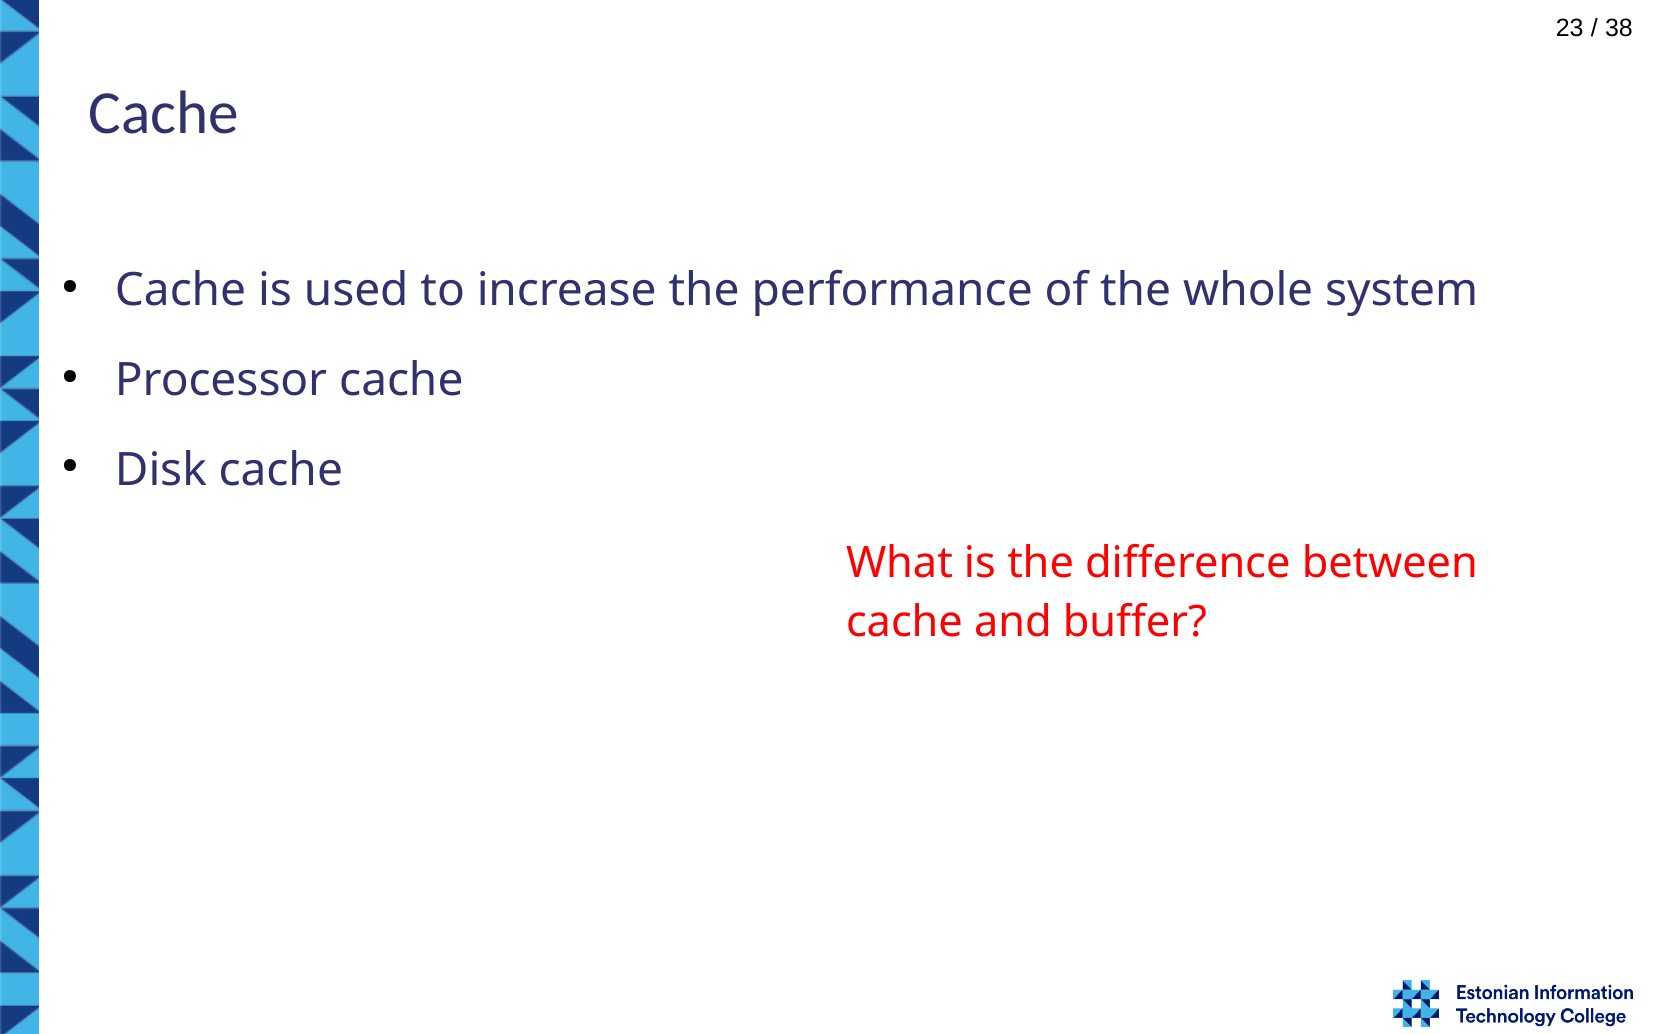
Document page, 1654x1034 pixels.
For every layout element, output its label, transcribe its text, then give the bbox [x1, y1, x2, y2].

title Cache [88, 68, 1565, 168]
list What is the difference between cache and buffer? [779, 531, 1490, 650]
list Cache is used to increase the performance of the whole system Processor cache Disk cache [44, 255, 1611, 1012]
picture [1393, 980, 1633, 1027]
